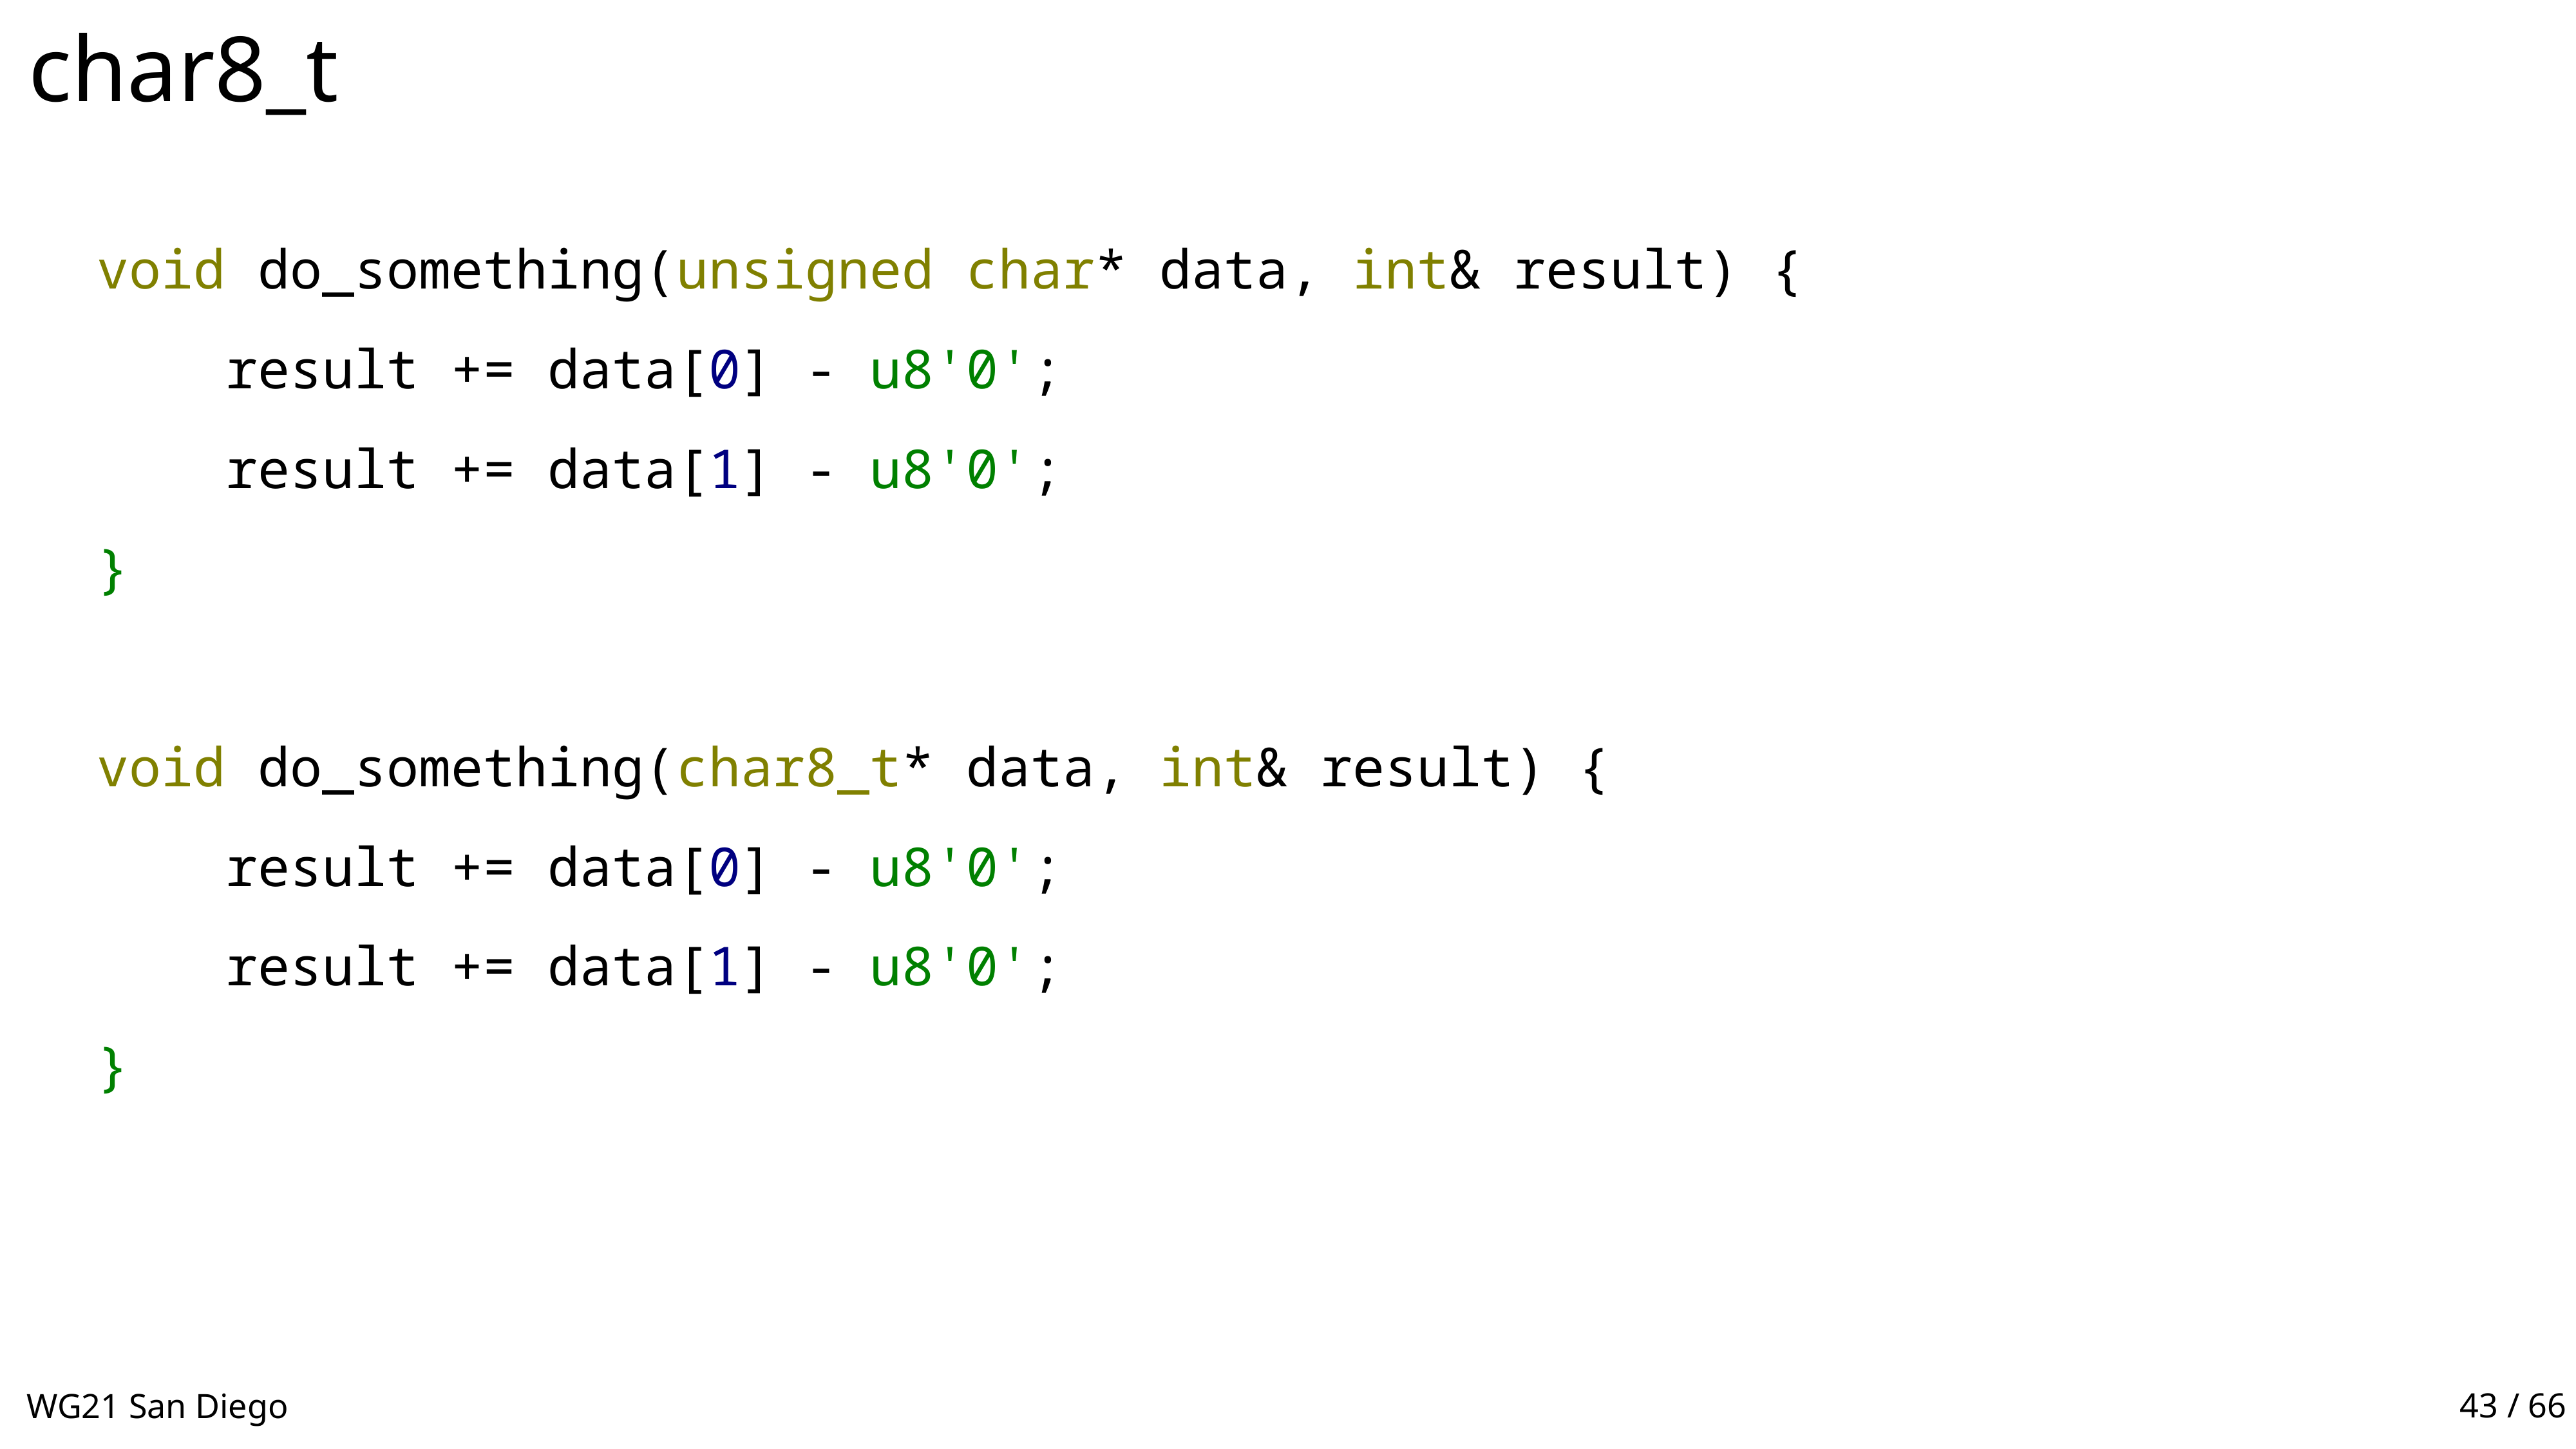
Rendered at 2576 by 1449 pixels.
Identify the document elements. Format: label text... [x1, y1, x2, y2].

list <number> / 66 [1479, 1376, 2576, 1431]
list WG21 San Diego [17, 1376, 1114, 1431]
title char8_t [19, 19, 2551, 155]
list void do_something(unsigned char* data, int& result) { result += data[0] - u8'0'; result += data[1] - u8'0'; } void do_something(char8_t* data, int& result) { result += data[0] - u8'0'; result += data[1] - u8'0'; } [87, 214, 2551, 1382]
